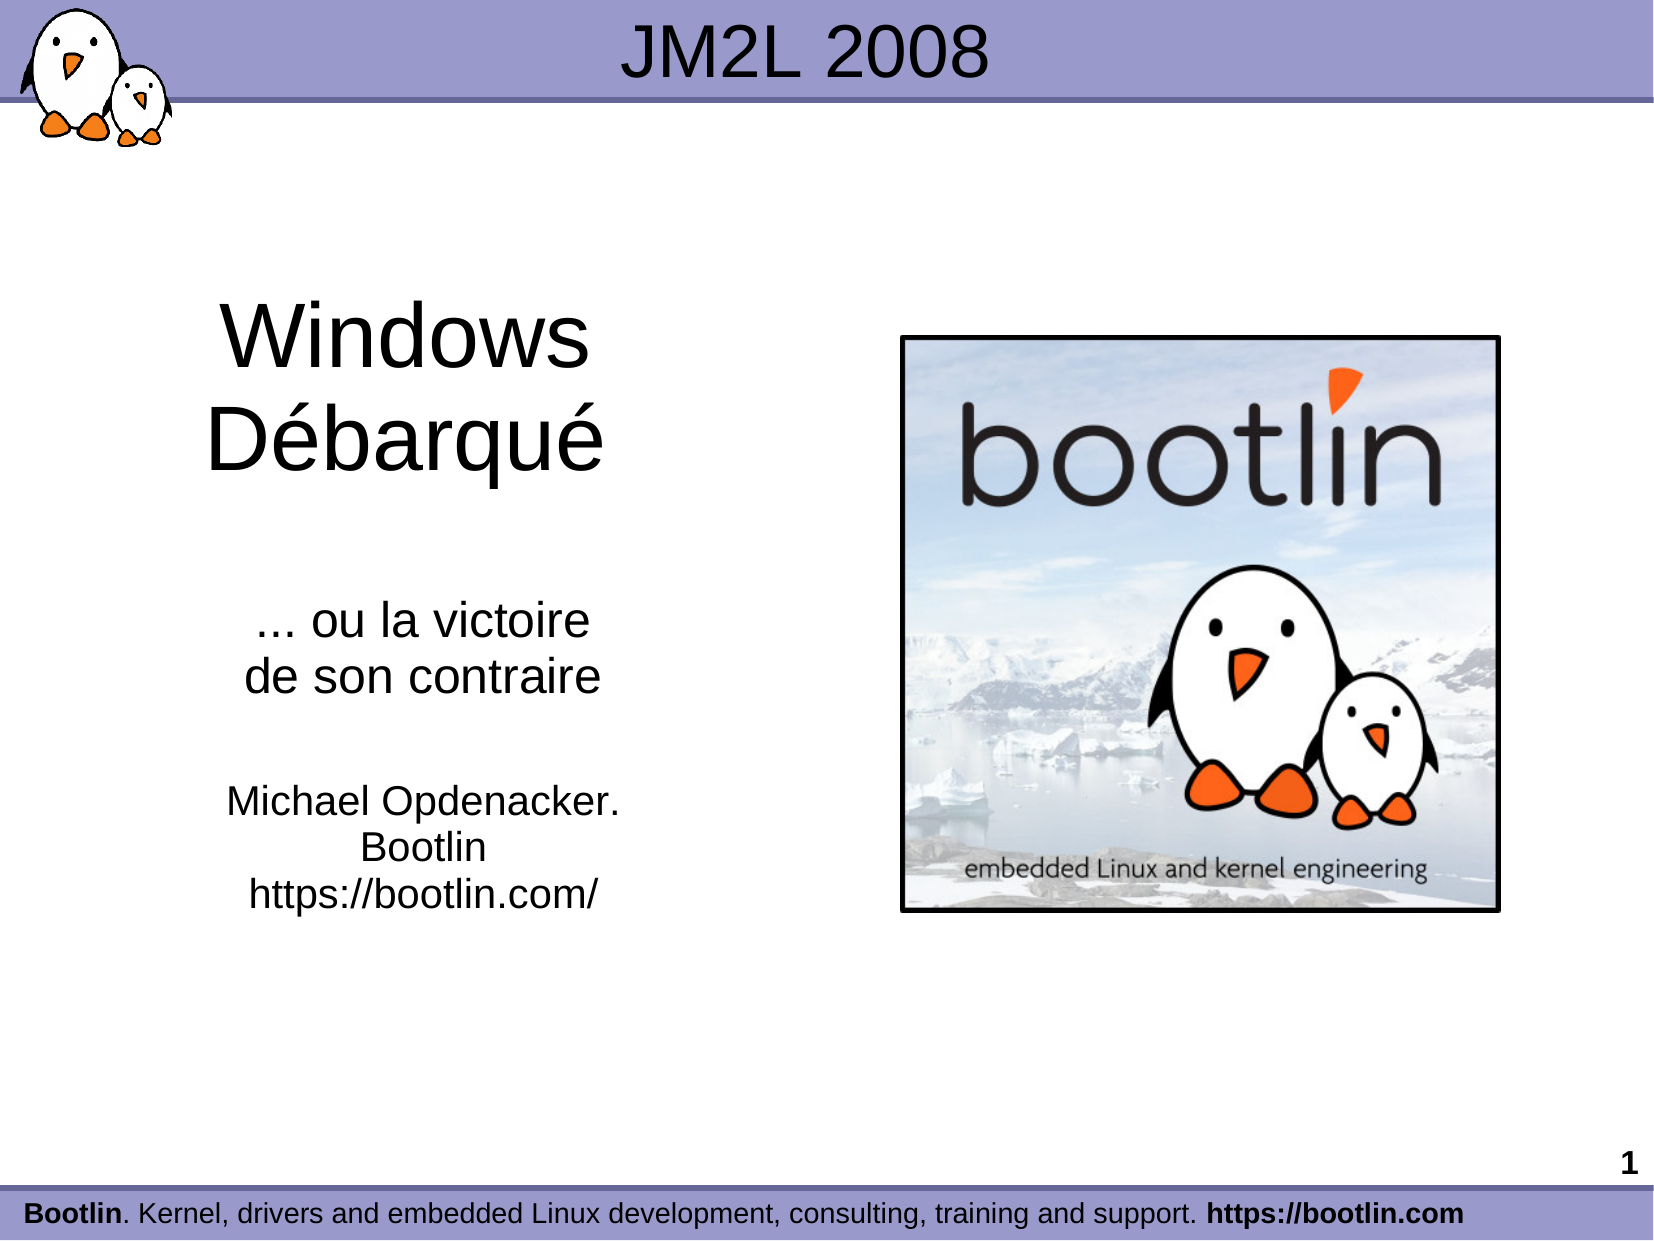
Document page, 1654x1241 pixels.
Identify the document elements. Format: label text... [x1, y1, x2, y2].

title JM2L 2008 [60, 4, 1551, 98]
picture [900, 335, 1501, 913]
subtitle Windows Débarqué ... ou la victoire de son contraire Michael Opdenacker. Bootlin https://bootlin.com/ [12, 243, 764, 959]
picture [20, 8, 172, 147]
